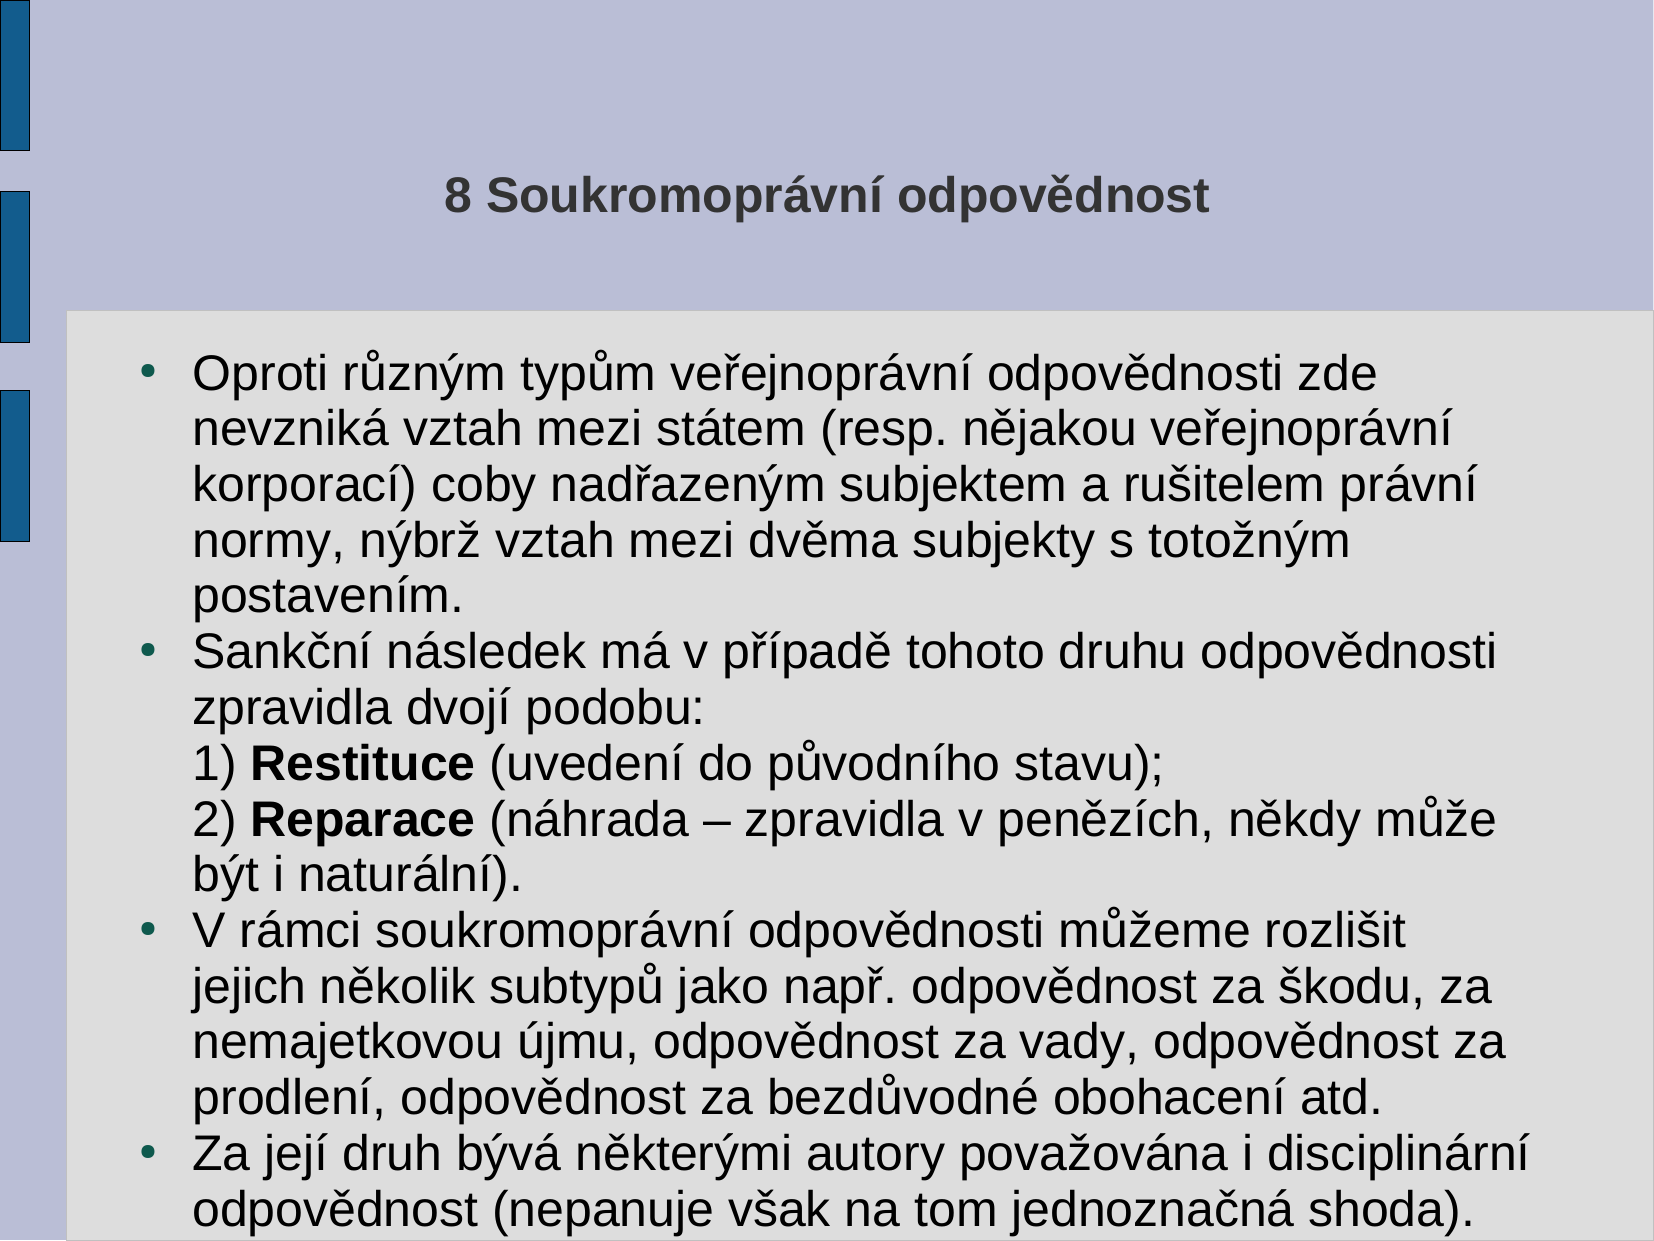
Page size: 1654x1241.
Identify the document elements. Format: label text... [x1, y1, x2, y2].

title 8 Soukromoprávní odpovědnost [121, 91, 1534, 299]
list Oproti různým typům veřejnoprávní odpovědnosti zde nevzniká vztah mezi státem (resp. nějakou veřejnoprávní korporací) coby nadřazeným subjektem a rušitelem právní normy, nýbrž vztah mezi dvěma subjekty s totožným postavením. Sankční následek má v případě tohoto druhu odpovědnosti zpravidla dvojí podobu: 1) Restituce (uvedení do původního stavu); 2) Reparace (náhrada – zpravidla v penězích, někdy může být i naturální). V rámci soukromoprávní odpovědnosti můžeme rozlišit jejich několik subtypů jako např. odpovědnost za škodu, za nemajetkovou újmu, odpovědnost za vady, odpovědnost za prodlení, odpovědnost za bezdůvodné obohacení atd. Za její druh bývá některými autory považována i disciplinární odpovědnost (nepanuje však na tom jednoznačná shoda). [121, 344, 1534, 1240]
